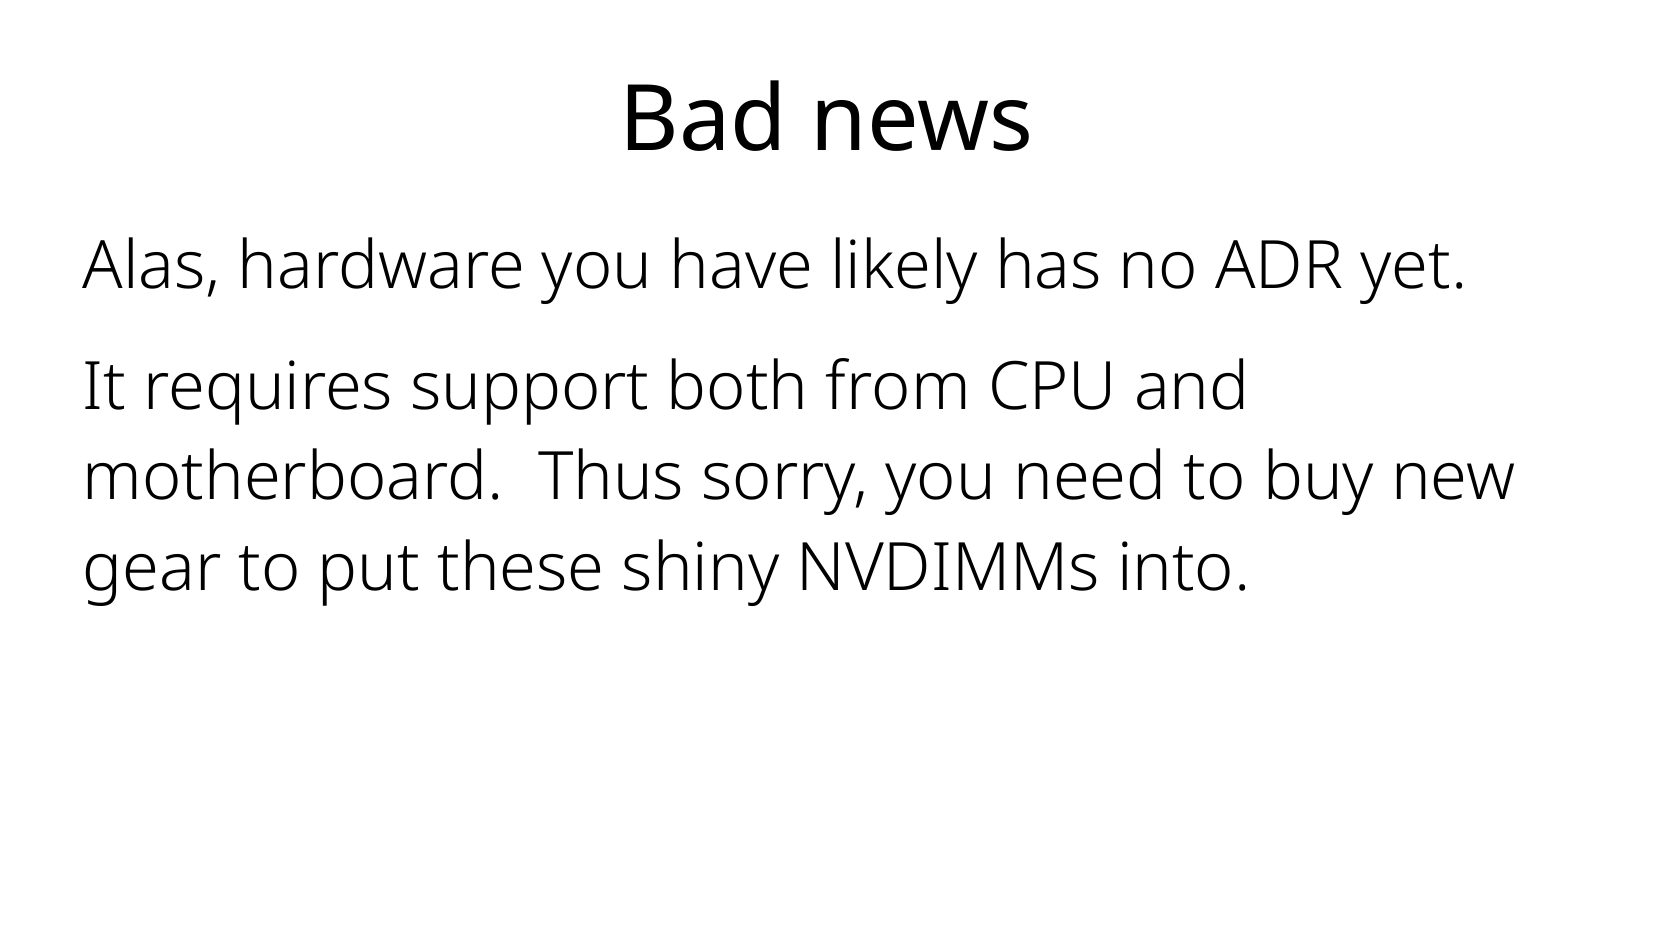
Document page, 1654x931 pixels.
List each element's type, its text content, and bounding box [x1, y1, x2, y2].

title Bad news [82, 37, 1571, 193]
list Alas, hardware you have likely has no ADR yet. It requires support both from CPU and motherboard. Thus sorry, you need to buy new gear to put these shiny NVDIMMs into. [82, 217, 1571, 758]
